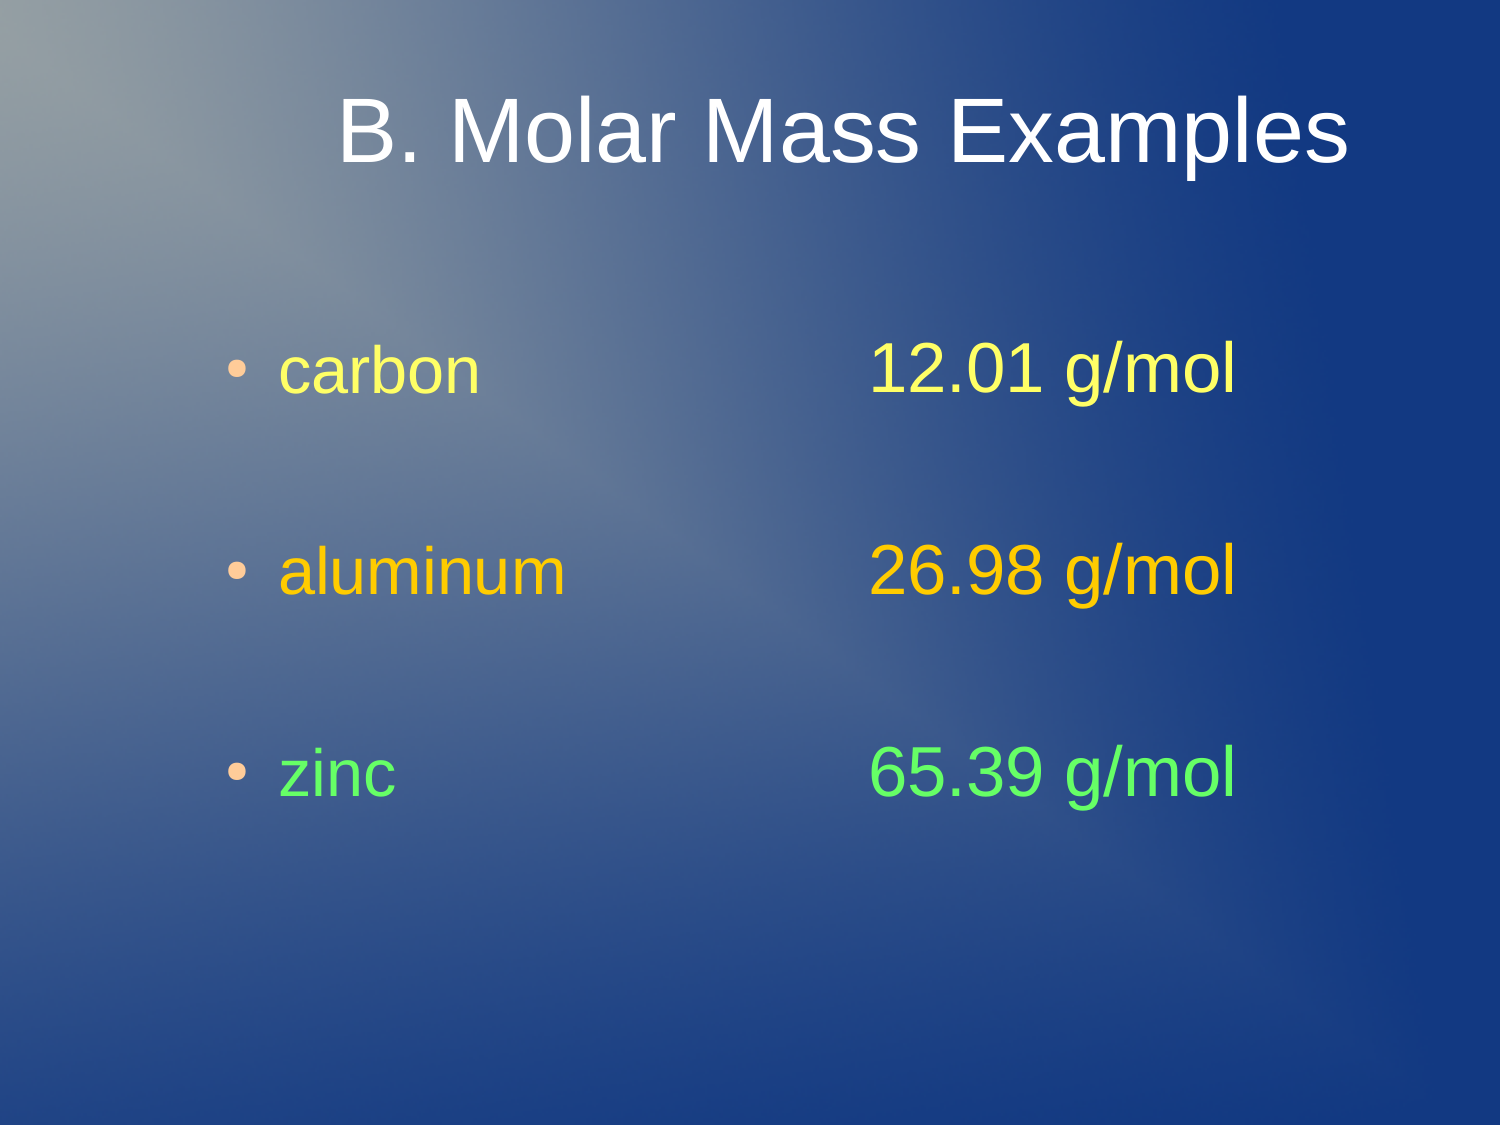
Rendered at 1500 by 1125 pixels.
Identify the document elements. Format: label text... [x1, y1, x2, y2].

text_box 12.01 g/mol 26.98 g/mol 65.39 g/mol [853, 215, 1436, 1019]
title B. Molar Mass Examples [187, 37, 1500, 225]
list carbon aluminum zinc [192, 215, 723, 1019]
picture [0, 0, 1500, 1125]
